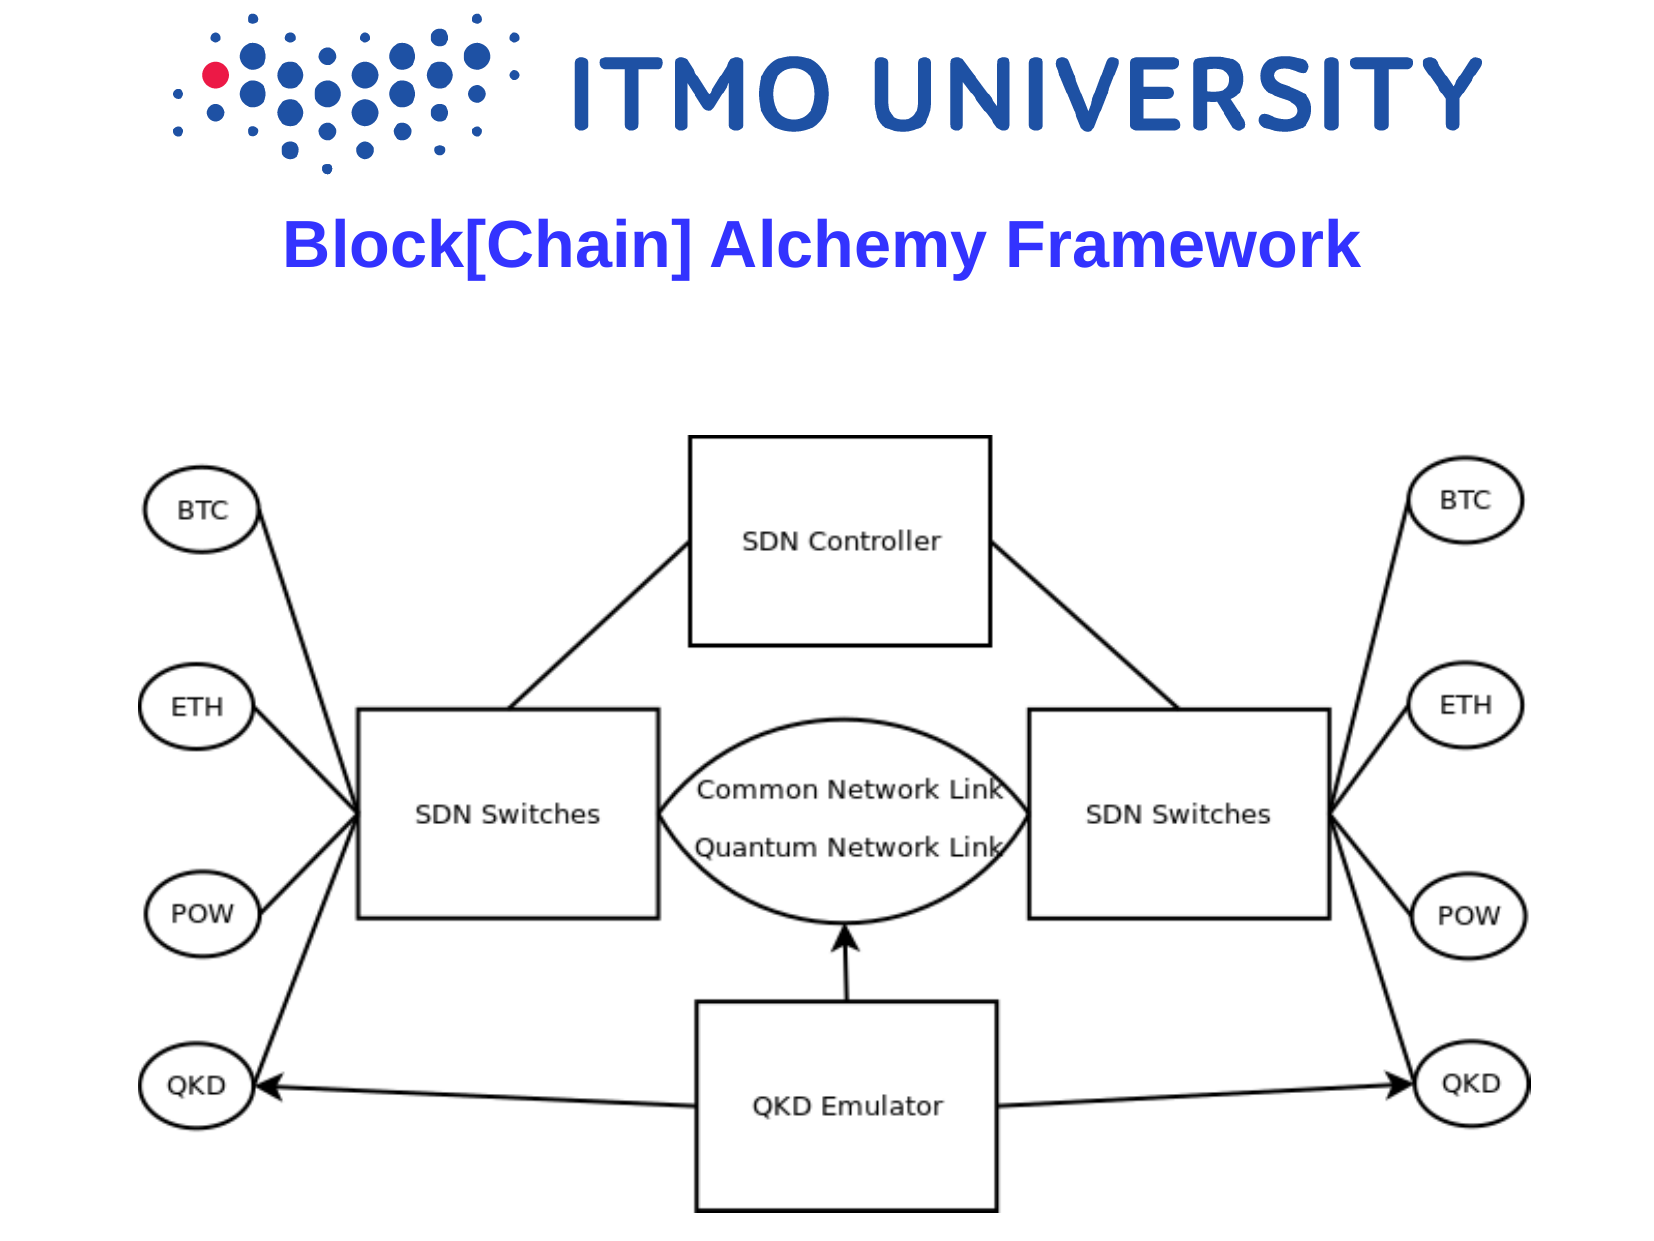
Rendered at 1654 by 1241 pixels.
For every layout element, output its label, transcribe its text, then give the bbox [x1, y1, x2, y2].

text_box Block[Chain] Alchemy Framework [48, 165, 1597, 321]
picture [0, 0, 1654, 306]
picture [138, 435, 1531, 1213]
